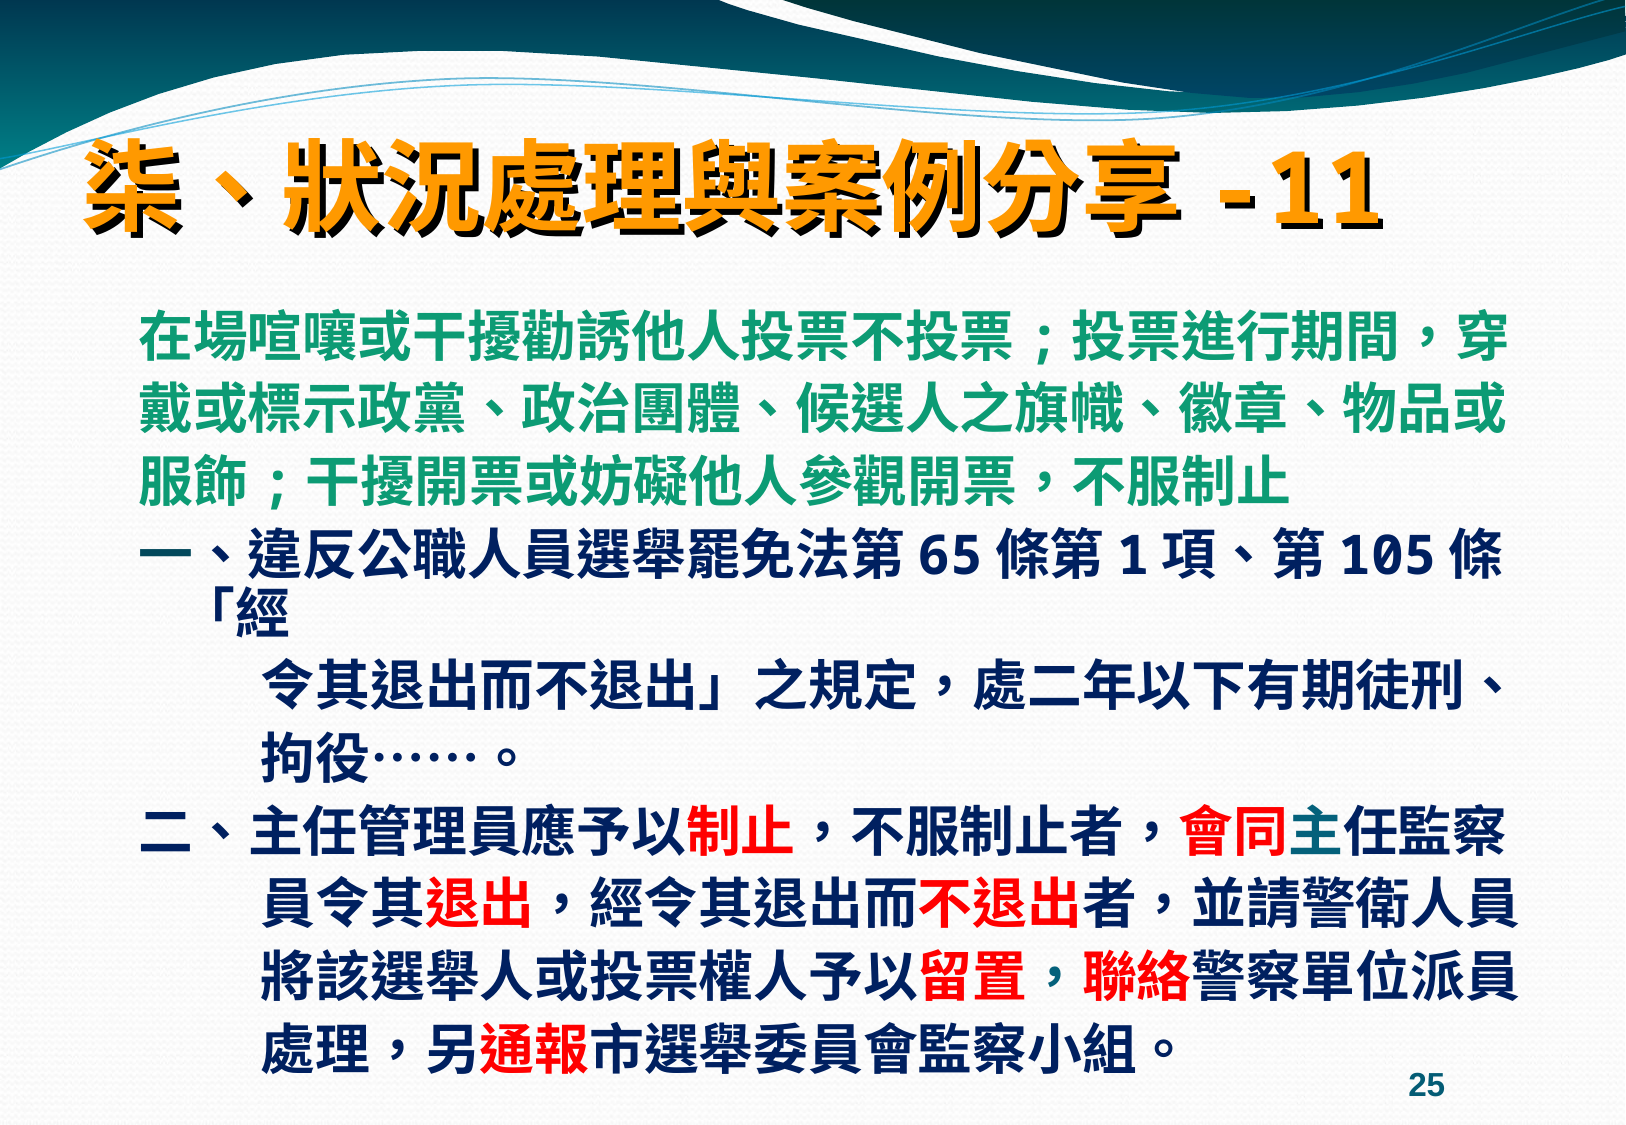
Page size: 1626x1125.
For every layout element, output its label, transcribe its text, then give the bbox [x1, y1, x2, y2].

text_box [1408, 1042, 1544, 1103]
title 柒、狀況處理與案例分享-11 [81, 99, 1544, 244]
list 在場喧嚷或干擾勸誘他人投票不投票;投票進行期間，穿 戴或標示政黨、政治團體、候選人之旗幟、徽章、物品或 服飾;干擾開票或妨礙他人參觀開票，不服制止 一、違反公職人員選舉罷免法第65條第1項、第105條「經 令其退出而不退出」之規定，處二年以下有期徒刑、 拘役……。 二、主任管理員應予以制止，不服制止者，會同主任監察 員令其退出，經令其退出而不退出者，並請警衛人員 將該選舉人或投票權人予以留置，聯絡警察單位派員 處理，另通報市選舉委員會監察小組。 [81, 301, 1572, 1103]
